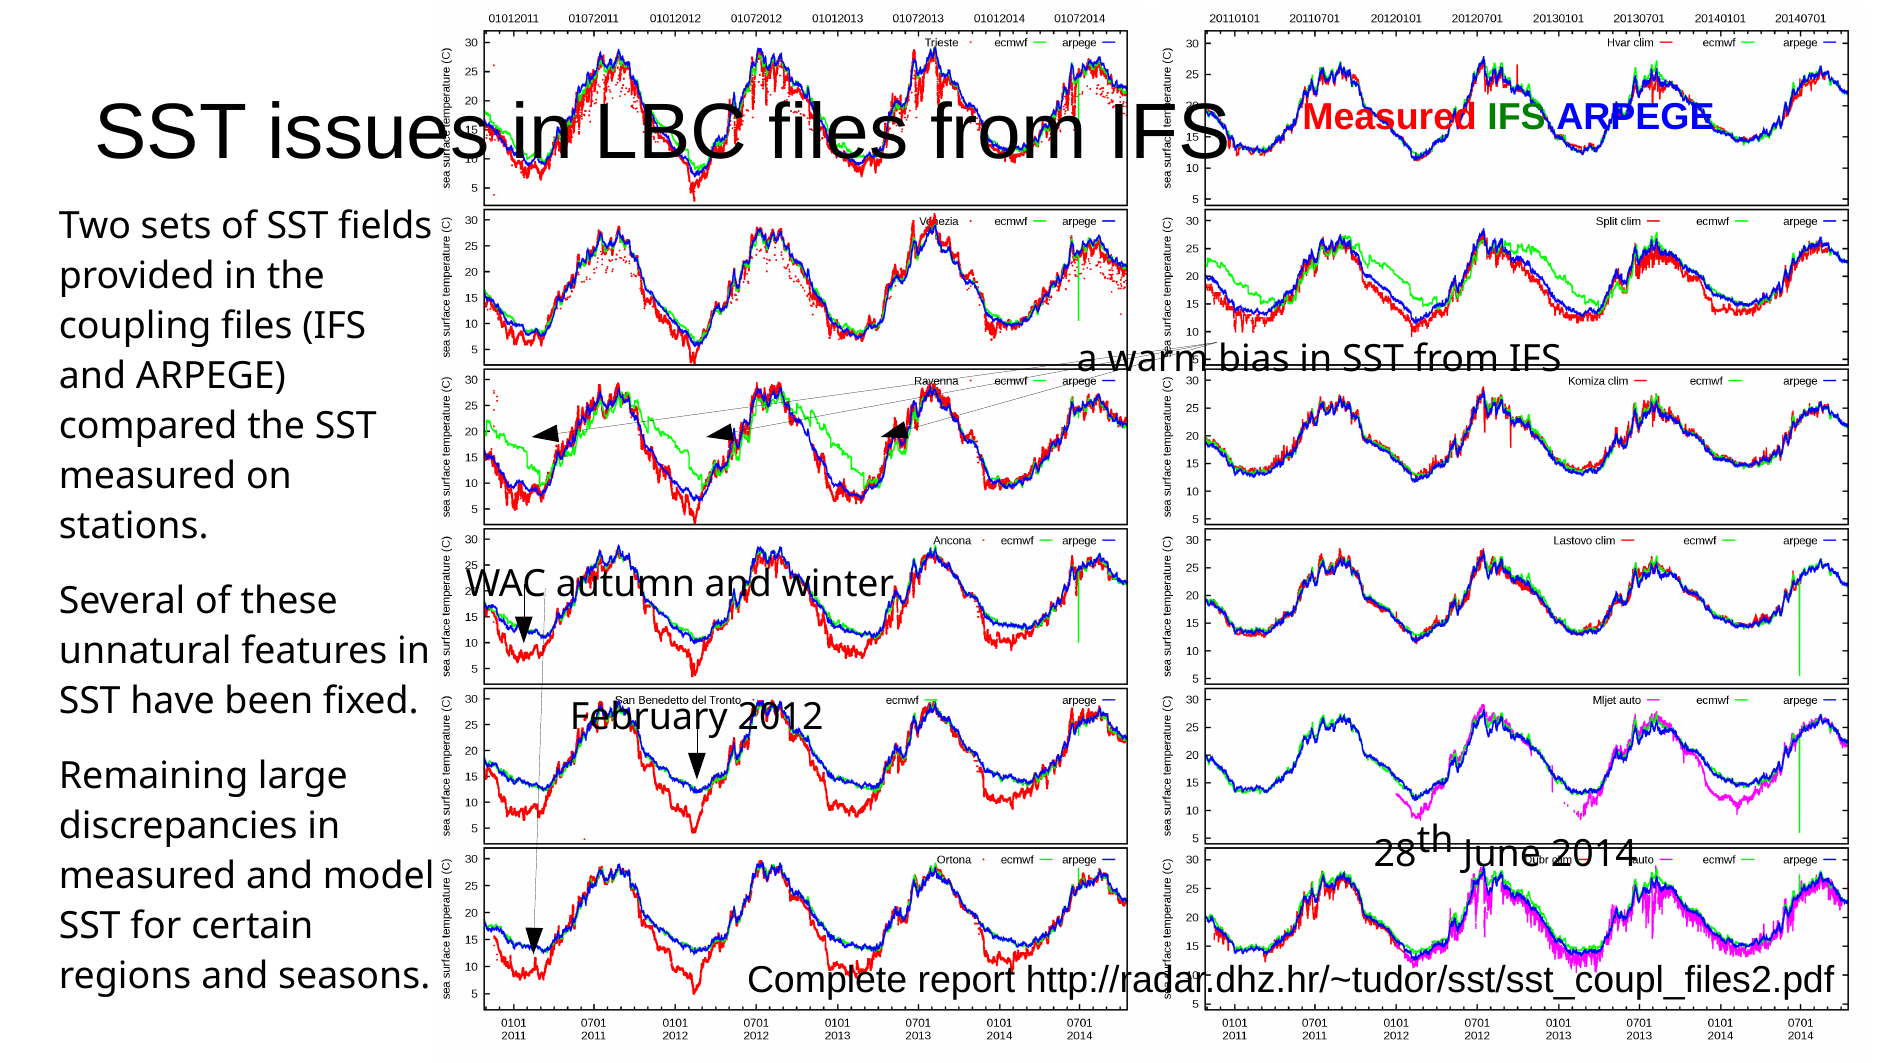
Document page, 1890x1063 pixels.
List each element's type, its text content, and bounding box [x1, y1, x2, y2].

picture [1157, 5, 1867, 1063]
picture [436, 795, 1146, 1063]
text_box Complete report http://radar.dhz.hr/~tudor/sst/sst_coupl_files2.pdf [732, 950, 1850, 1008]
list Two sets of SST fields provided in the coupling files (IFS and ARPEGE) compared the SST measured on stations. Several of these unnatural features in SST have been fixed. Remaining large discrepancies in measured and model SST for certain regions and seasons. [59, 198, 437, 1028]
picture [437, 220, 1146, 242]
picture [436, 5, 1146, 42]
text_box a warm bias in SST from IFS WAC autumn and winter February 2012 28th June 2014 [413, 242, 1855, 795]
title SST issues in LBC files from IFS [94, 42, 1796, 220]
text_box Measured IFS ARPEGE [1287, 88, 1729, 146]
